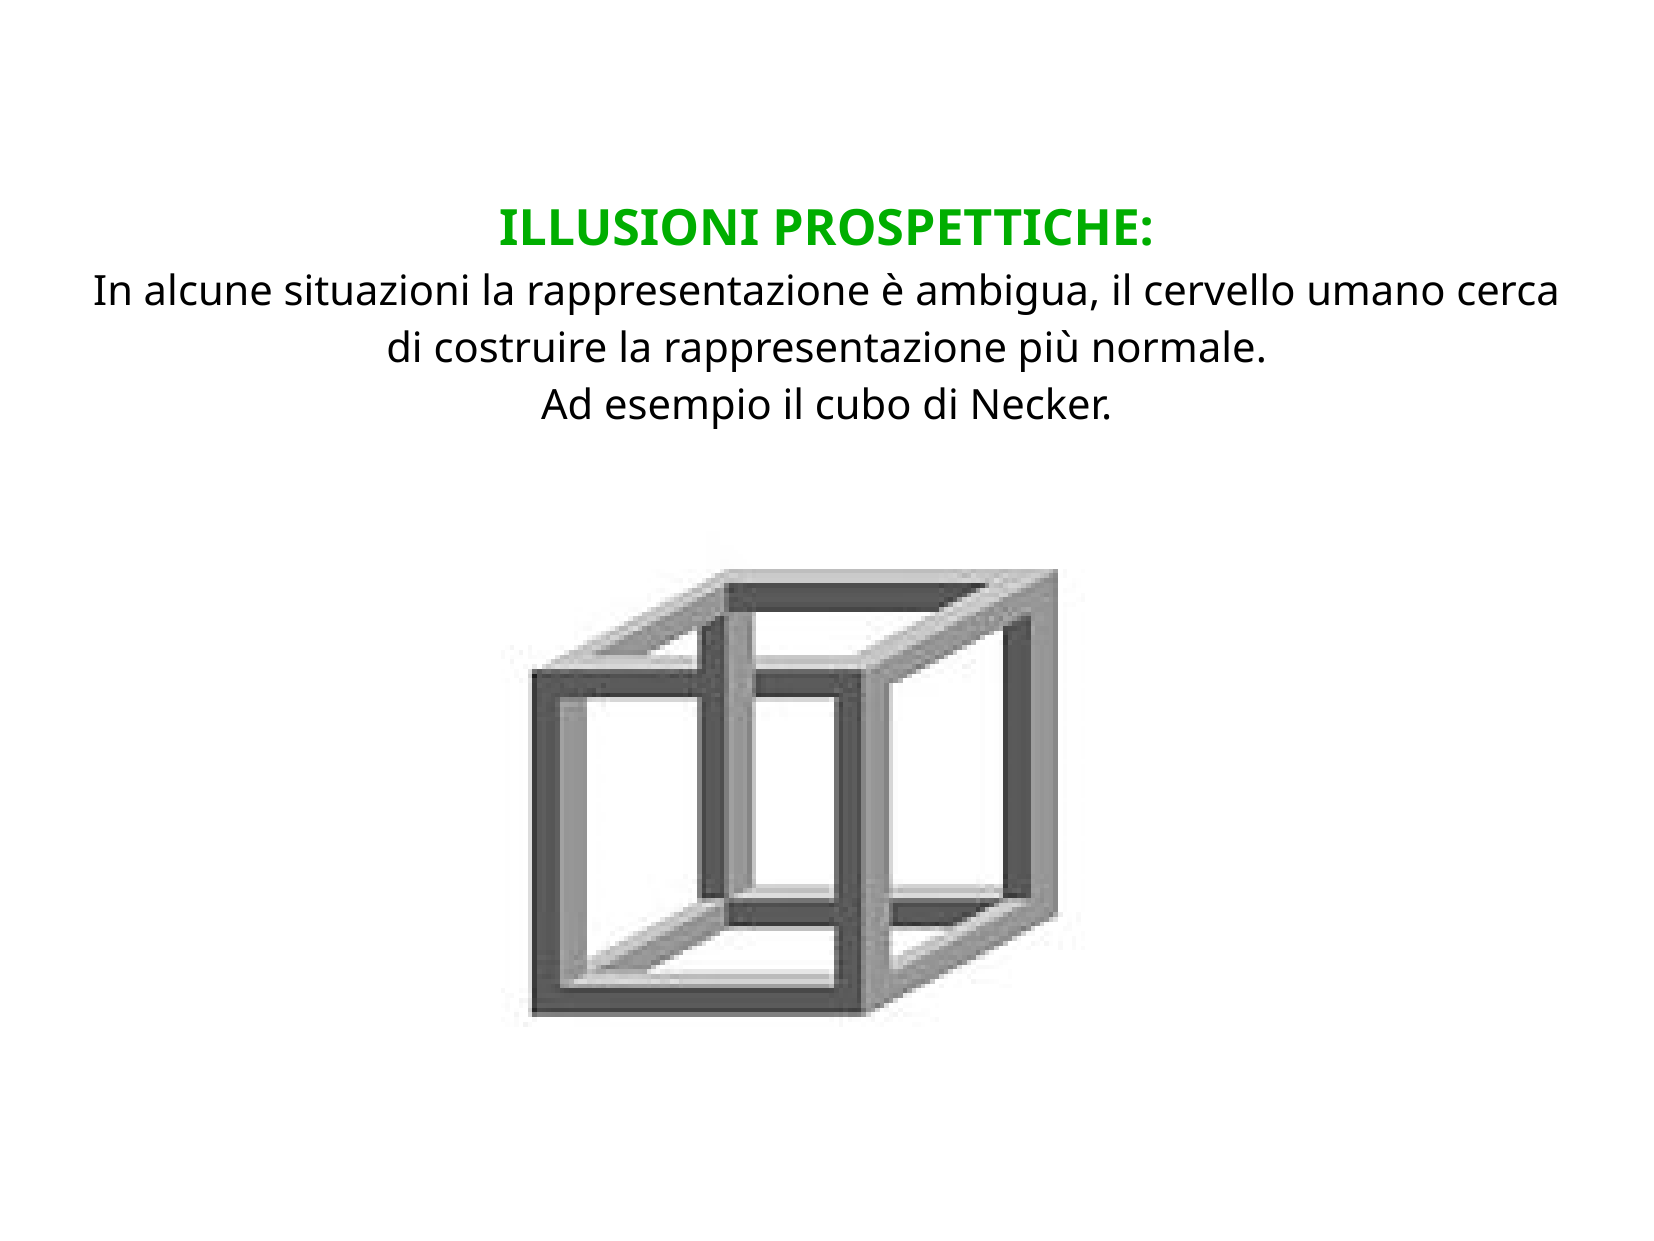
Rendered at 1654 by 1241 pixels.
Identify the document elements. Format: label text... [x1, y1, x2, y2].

picture [501, 531, 1095, 1051]
subtitle ILLUSIONI PROSPETTICHE: In alcune situazioni la rappresentazione è ambigua, il cervello umano cerca di costruire la rappresentazione più normale. Ad esempio il cubo di Necker. [82, 56, 1571, 1102]
